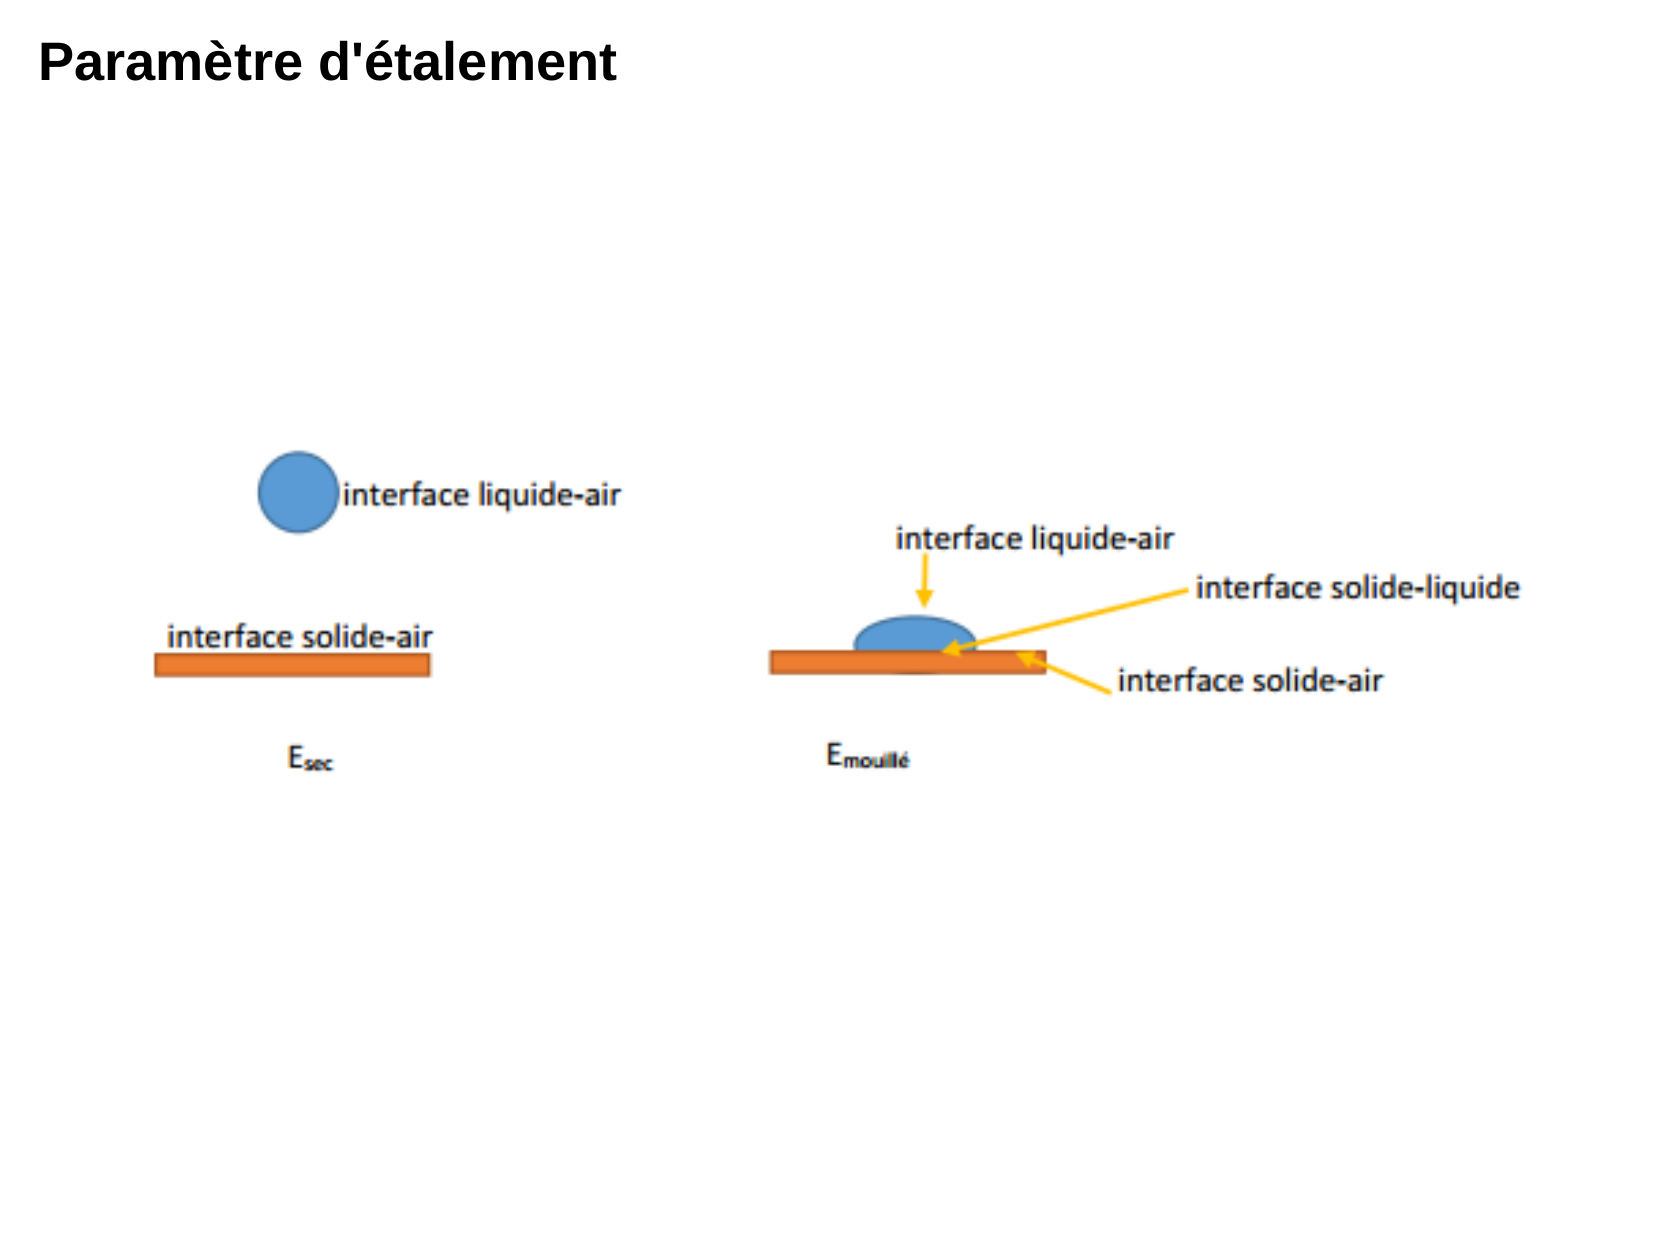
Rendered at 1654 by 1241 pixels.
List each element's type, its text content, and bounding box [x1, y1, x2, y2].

picture [106, 427, 1536, 815]
text_box Paramètre d'étalement [23, 23, 650, 101]
